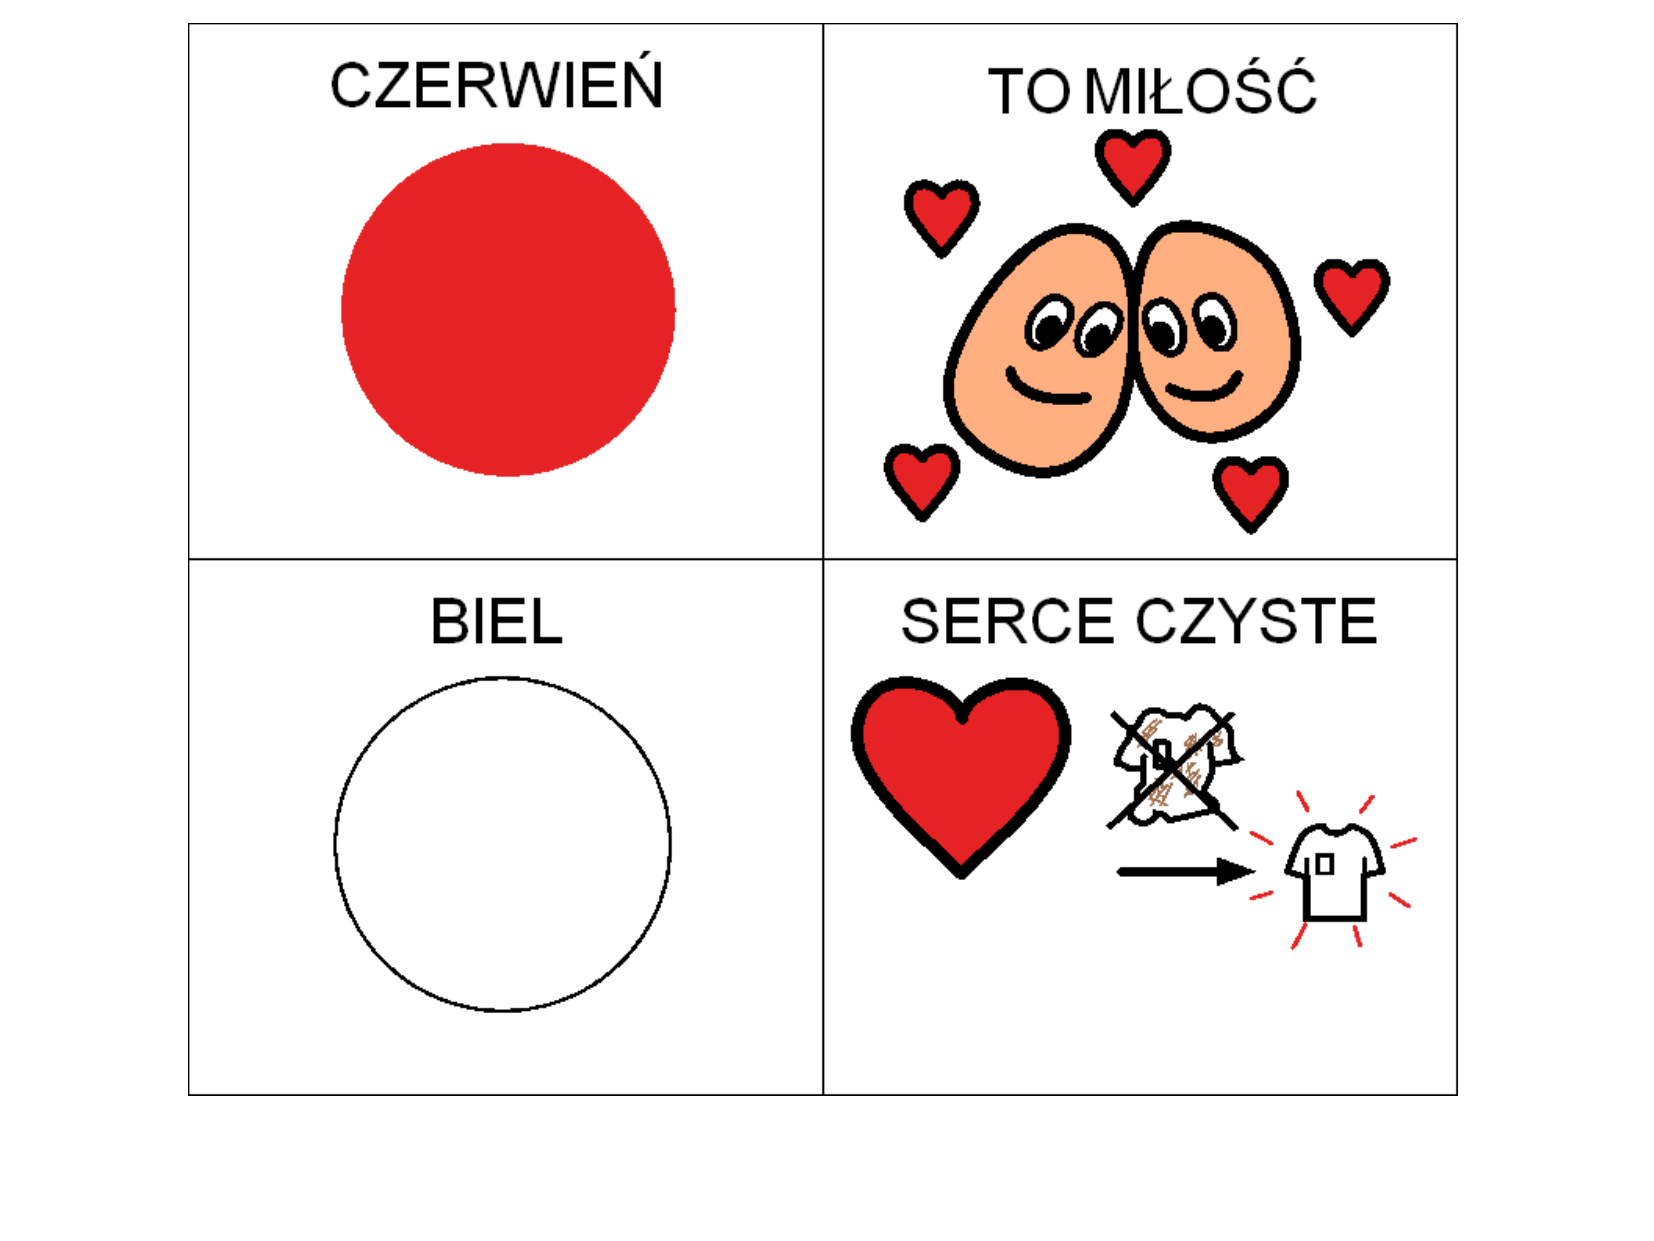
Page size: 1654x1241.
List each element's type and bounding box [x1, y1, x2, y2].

picture [188, 23, 1458, 1096]
